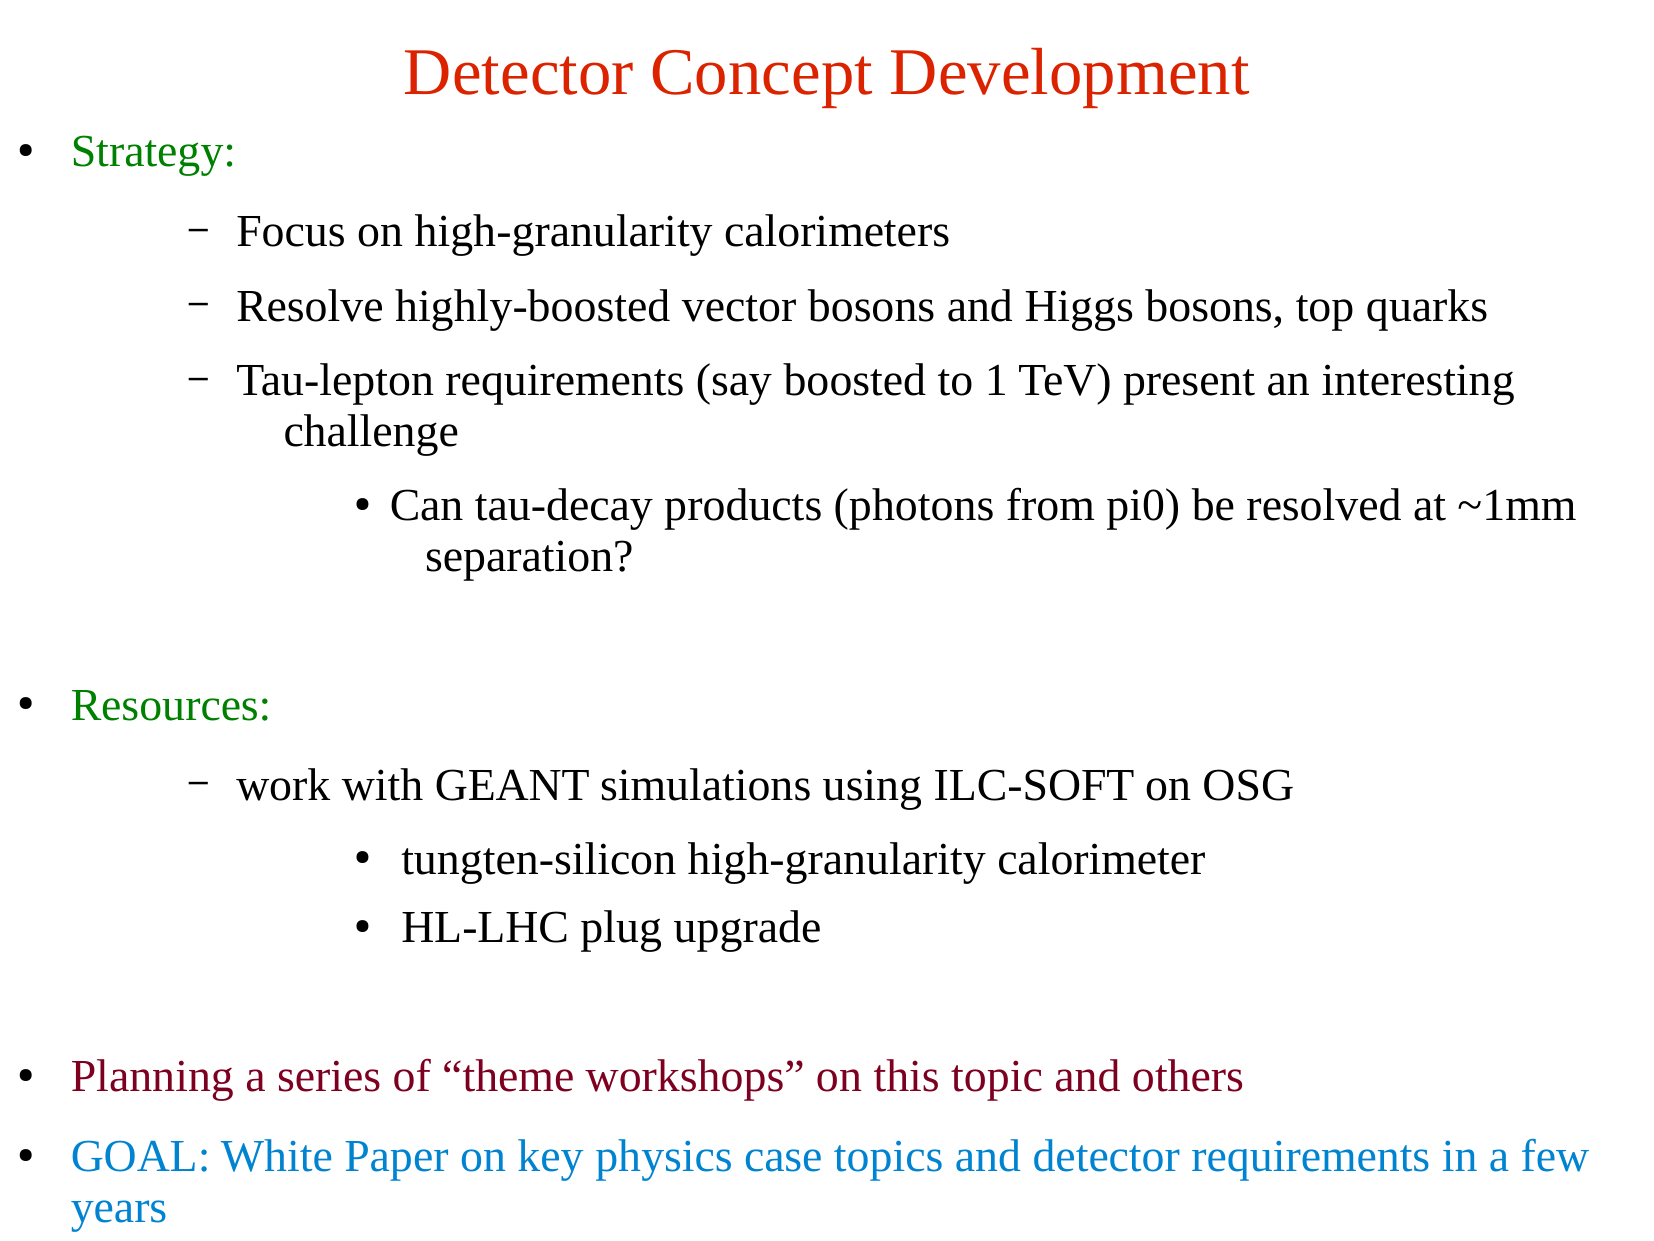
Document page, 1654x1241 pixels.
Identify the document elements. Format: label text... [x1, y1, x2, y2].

list Strategy: Focus on high-granularity calorimeters Resolve highly-boosted vector bosons and Higgs bosons, top quarks Tau-lepton requirements (say boosted to 1 TeV) present an interesting challenge Can tau-decay products (photons from pi0) be resolved at ~1mm separation? Resources: work with GEANT simulations using ILC-SOFT on OSG tungten-silicon high-granularity calorimeter HL-LHC plug upgrade Planning a series of “theme workshops” on this topic and others GOAL: White Paper on key physics case topics and detector requirements in a few years [0, 125, 1654, 1241]
list [20, 611, 1654, 1186]
title Detector Concept Development [121, 2, 1534, 142]
